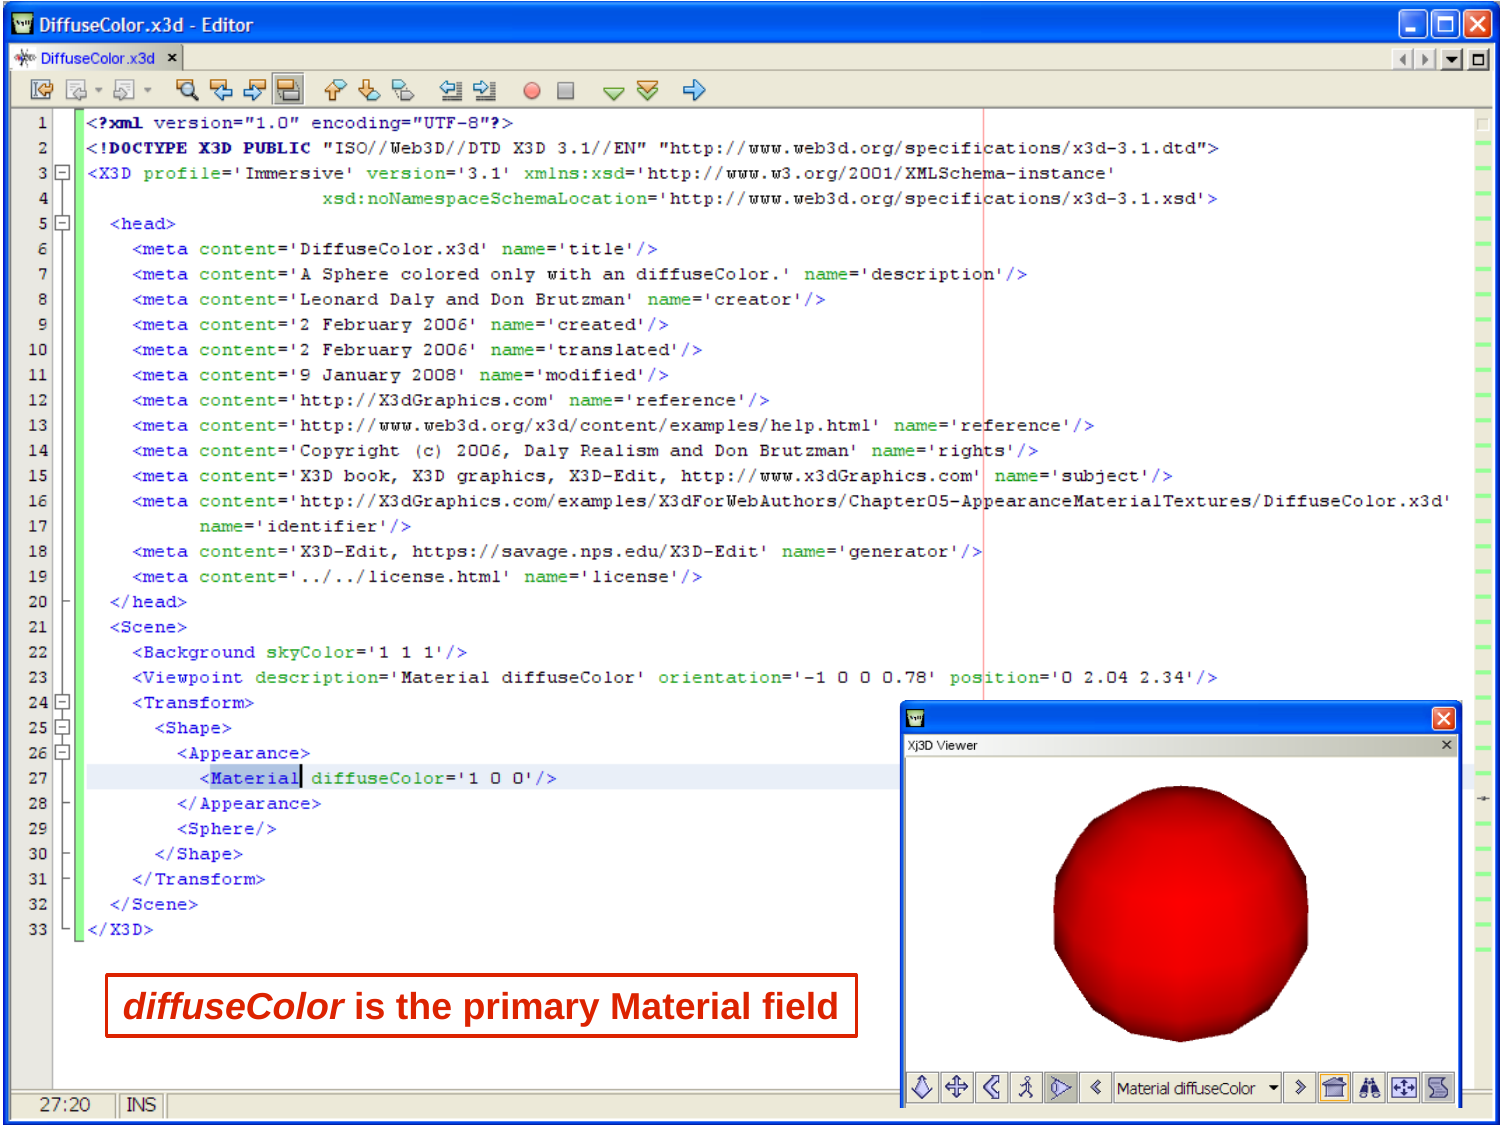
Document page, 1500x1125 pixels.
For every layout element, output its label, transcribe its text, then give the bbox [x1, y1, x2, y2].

picture [3, 1, 1500, 1125]
text_box diffuseColor is the primary Material field [106, 975, 856, 1037]
